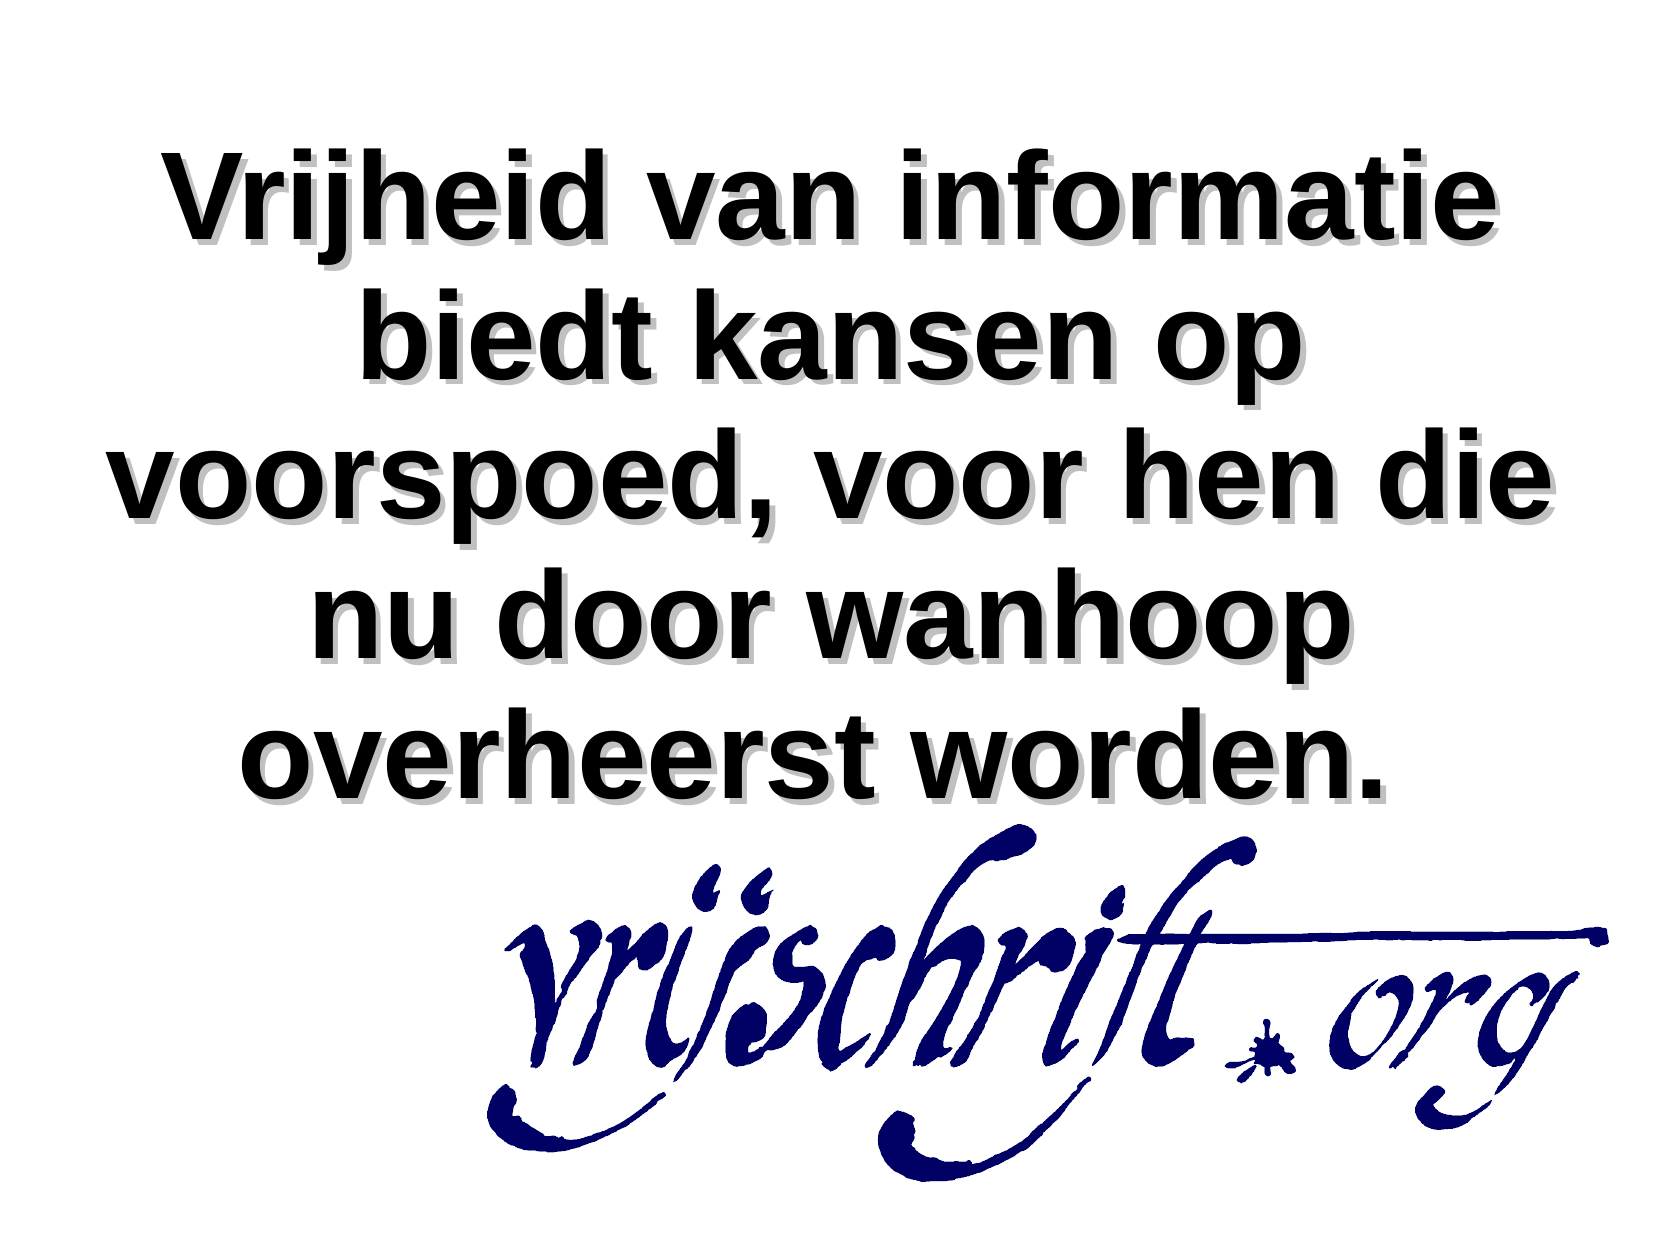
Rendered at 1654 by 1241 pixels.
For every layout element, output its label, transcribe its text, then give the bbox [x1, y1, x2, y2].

title Vrijheid van informatie biedt kansen op voorspoed, voor hen die nu door wanhoop overheerst worden. [86, 73, 1576, 879]
picture [487, 824, 1609, 1182]
